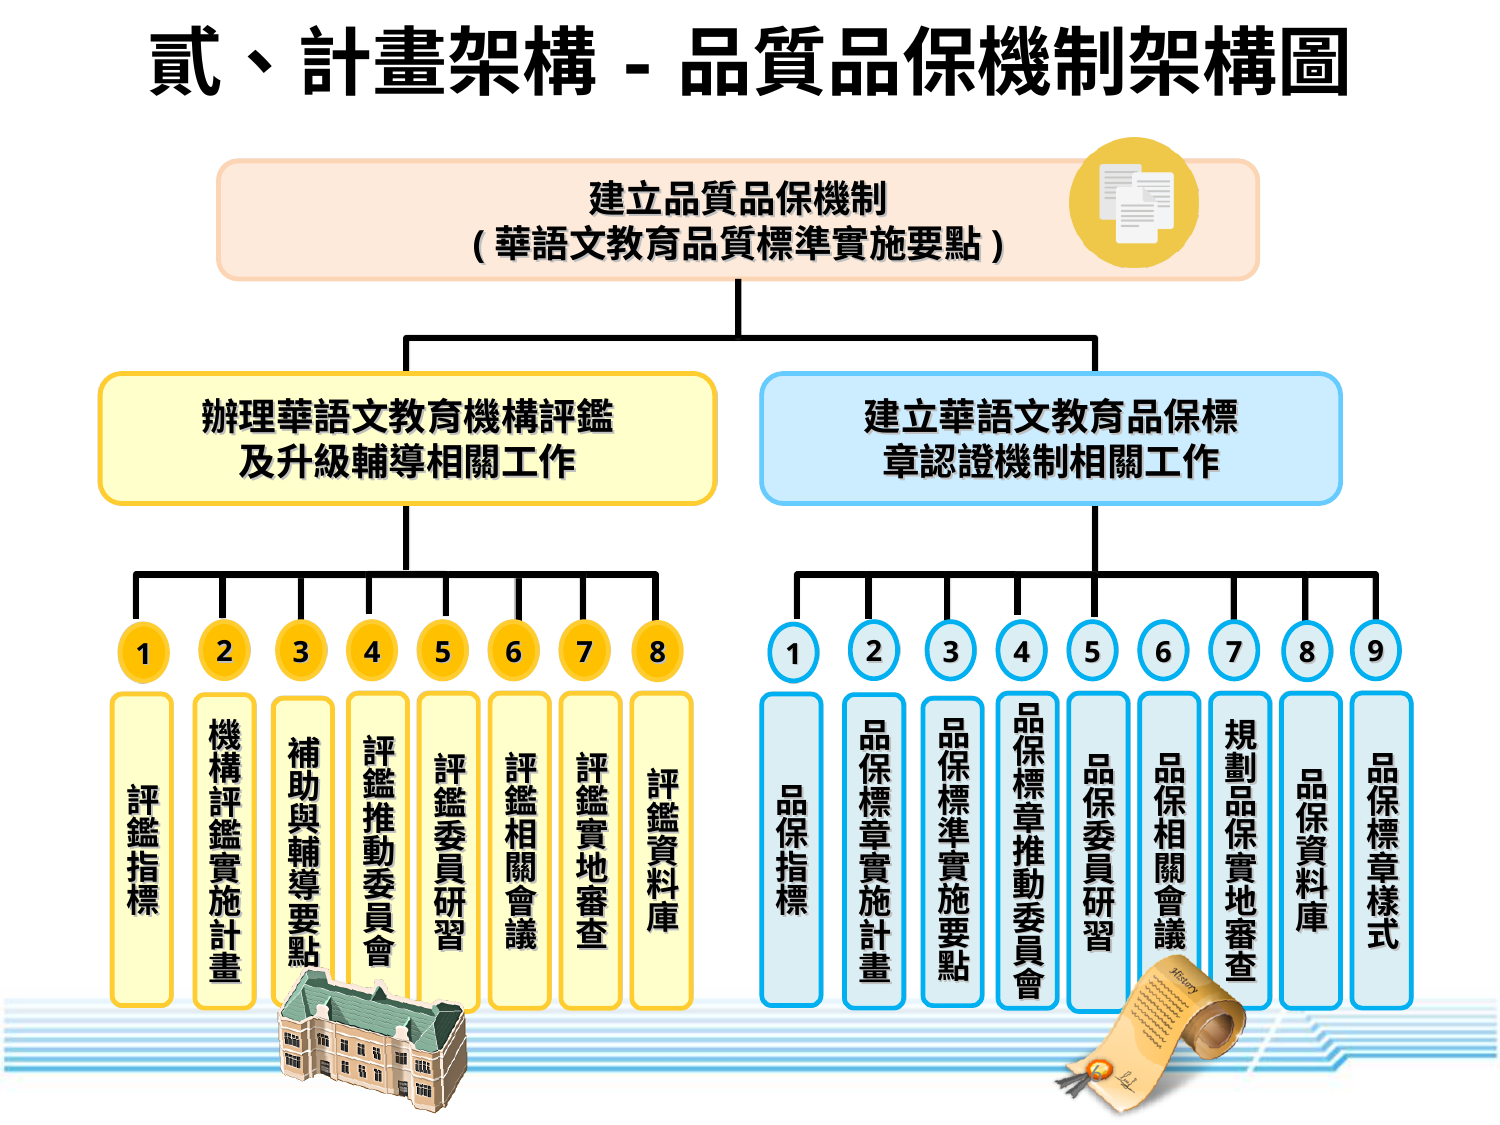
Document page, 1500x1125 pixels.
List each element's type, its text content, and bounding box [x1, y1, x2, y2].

text_box 1 [769, 624, 818, 681]
text_box 規劃品保實地審查 [1210, 693, 1270, 1009]
text_box 8 [1283, 622, 1331, 680]
text_box 3 [277, 621, 325, 679]
text_box 評鑑指標 [112, 694, 172, 1006]
text_box 6 [1074, 1042, 1426, 1103]
text_box 品保資料庫 [1281, 693, 1341, 1009]
picture [1045, 923, 1264, 1125]
text_box 5 [419, 621, 467, 679]
text_box 評鑑委員研習 [419, 693, 479, 1010]
text_box 5 [1068, 621, 1117, 679]
text_box 9 [1352, 621, 1400, 679]
text_box 評鑑資料庫 [631, 693, 692, 1009]
picture [1069, 137, 1199, 268]
text_box 貳、計畫架構-品質品保機制架構圖 [0, 0, 1500, 119]
picture [265, 927, 479, 1125]
text_box 7 [561, 621, 609, 679]
text_box 2 [200, 621, 249, 679]
text_box 品保標章樣式 [1352, 692, 1412, 1009]
text_box 評鑑相關會議 [490, 693, 550, 1009]
text_box 品保標章推動委員會 [998, 693, 1058, 1009]
text_box 8 [634, 622, 682, 680]
text_box 2 [850, 621, 898, 679]
text_box 4 [998, 621, 1046, 679]
text_box 品保標準實施要點 [922, 698, 983, 1006]
text_box 品保指標 [761, 694, 821, 1006]
text_box 建立華語文教育品保標 章認證機制相關工作 [761, 373, 1341, 504]
text_box 1 [120, 624, 168, 681]
text_box 3 [927, 621, 975, 679]
text_box 評鑑推動委員會 [348, 693, 408, 933]
text_box 建立品質品保機制 (華語文教育品質標準實施要點) [218, 160, 1258, 279]
text_box 7 [1210, 621, 1258, 679]
text_box 6 [490, 621, 538, 679]
text_box 品保委員研習 [1068, 693, 1129, 929]
text_box 辦理華語文教育機構評鑑 及升級輔導相關工作 [100, 373, 715, 504]
text_box 評鑑實地審查 [561, 693, 621, 1009]
text_box 6 [1139, 621, 1188, 679]
text_box 補助與輔導要點 [273, 698, 333, 937]
text_box 品保標章實施計畫 [844, 694, 904, 1009]
text_box 品保相關會議 [1139, 693, 1199, 936]
text_box 機構評鑑實施計畫 [194, 694, 255, 1009]
text_box 4 [348, 621, 396, 679]
